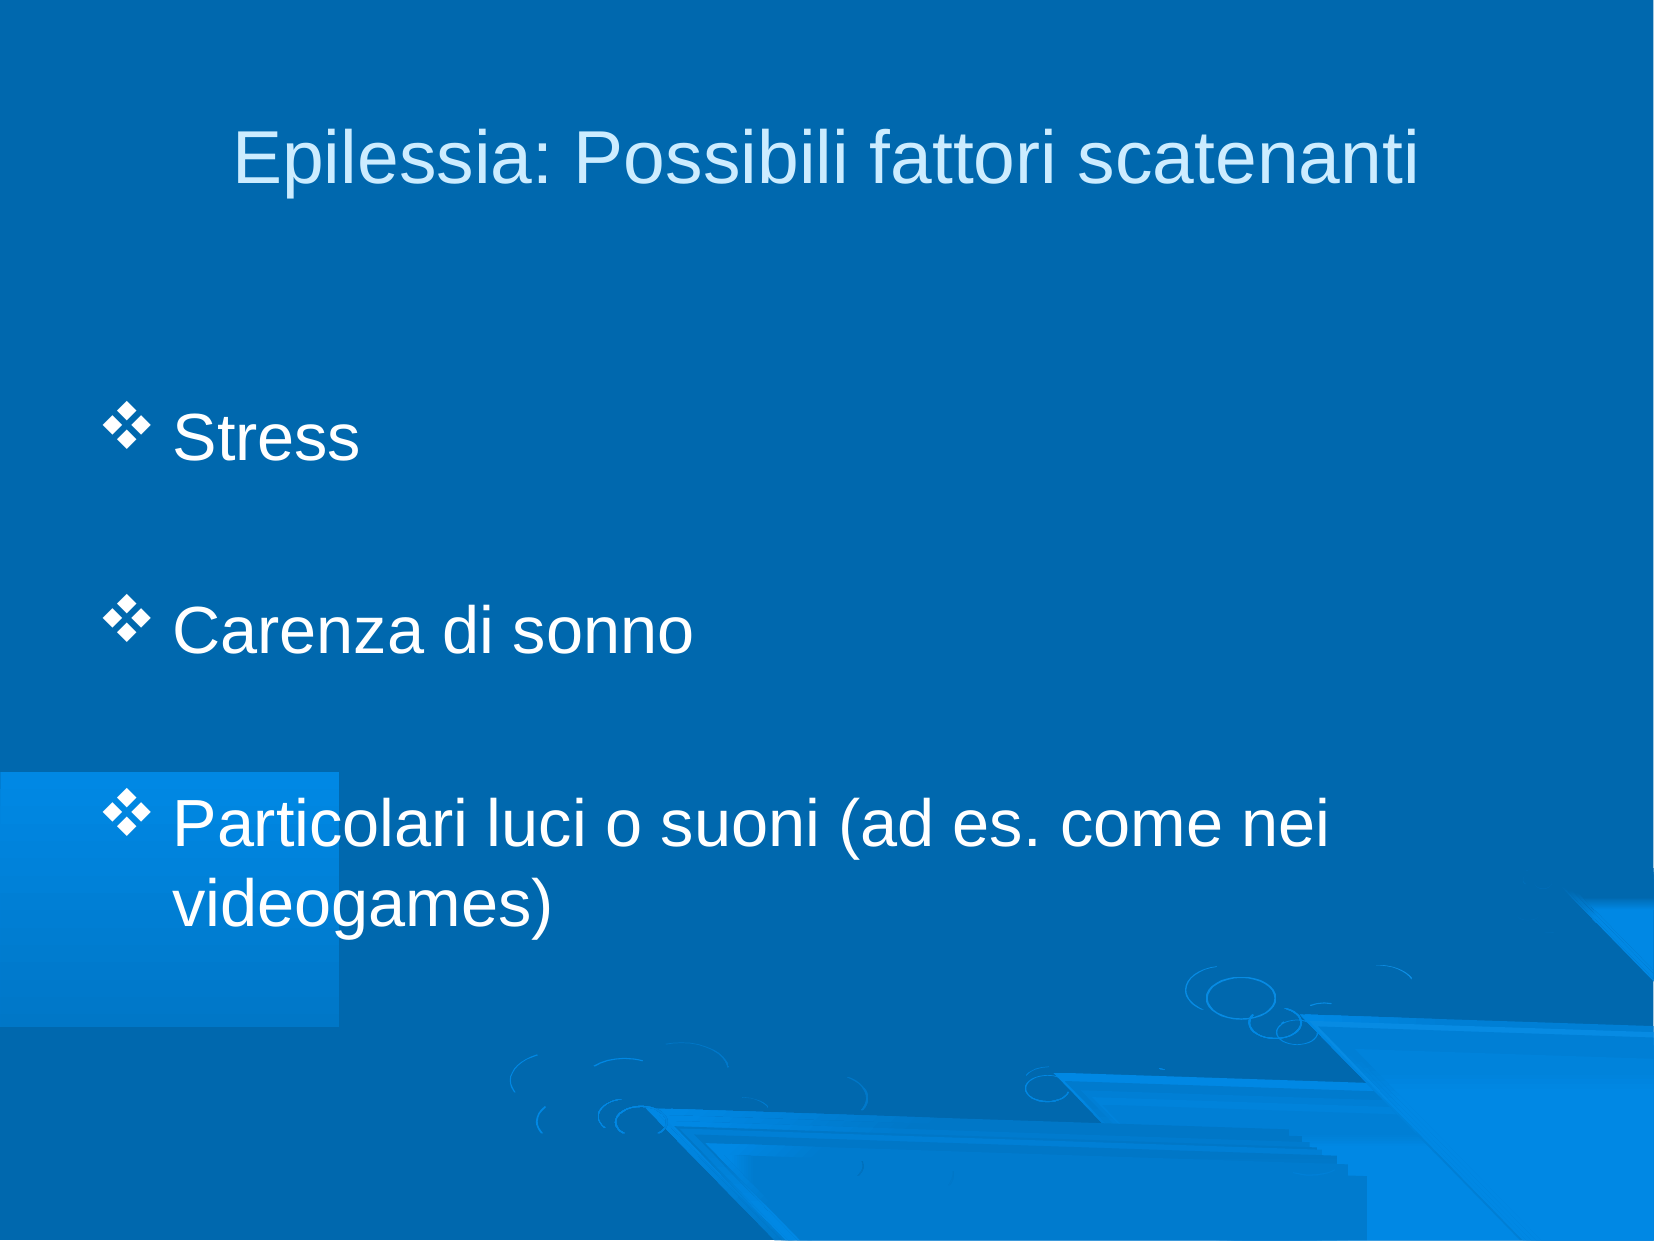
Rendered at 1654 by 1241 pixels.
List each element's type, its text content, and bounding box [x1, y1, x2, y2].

title Epilessia: Possibili fattori scatenanti [82, 23, 1571, 283]
text_box Stress Carenza di sonno Particolari luci o suoni (ad es. come nei videogames) [82, 289, 1571, 1108]
